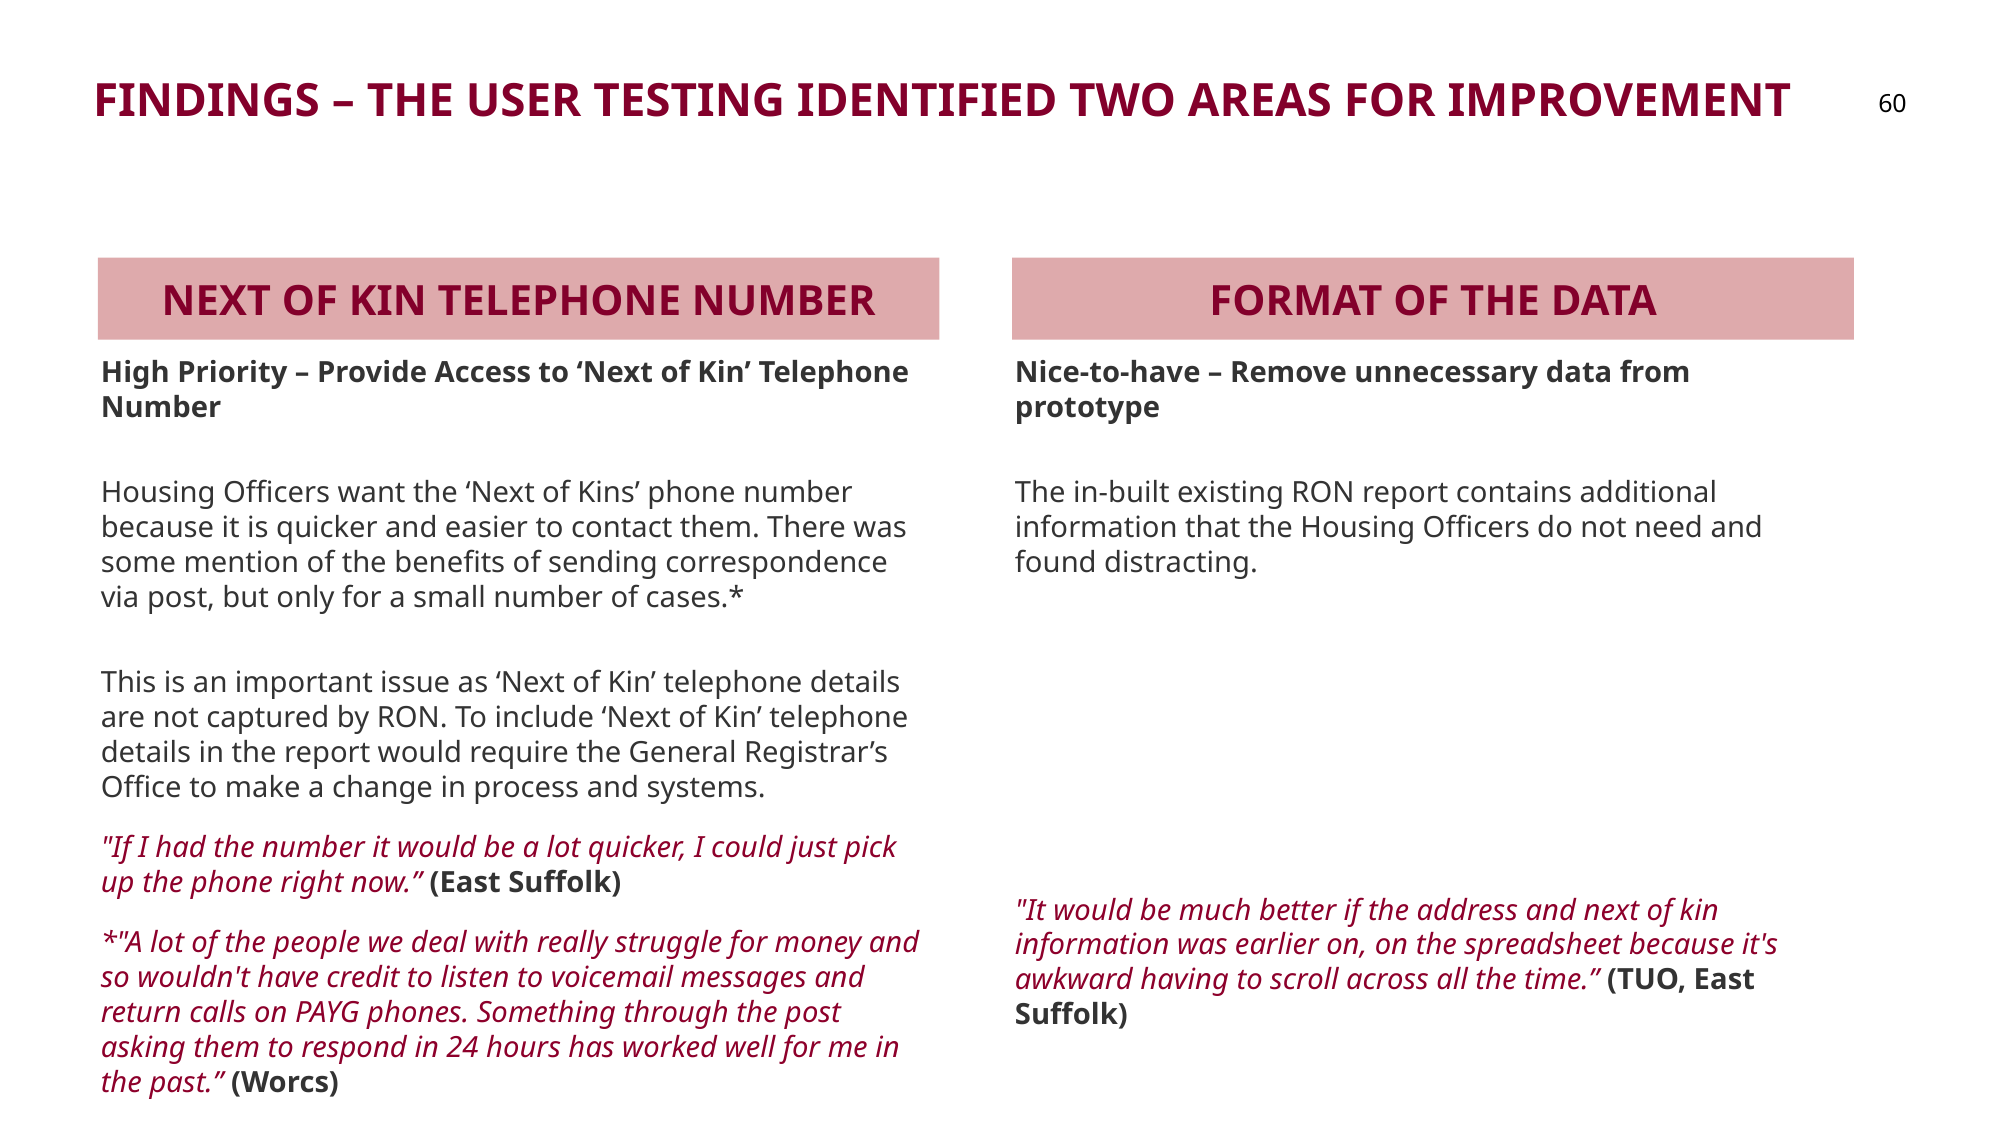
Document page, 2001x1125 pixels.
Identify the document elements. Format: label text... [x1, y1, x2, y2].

title FINDINGS – THE USER TESTING IDENTIFIED TWO AREAS FOR IMPROVEMENT [93, 70, 1809, 215]
text_box High Priority – Provide Access to ‘Next of Kin’ Telephone Number Housing Officers want the ‘Next of Kins’ phone number because it is quicker and easier to contact them. There was some mention of the benefits of sending correspondence via post, but only for a small number of cases.* This is an important issue as ‘Next of Kin’ telephone details are not captured by RON. To include ‘Next of Kin’ telephone details in the report would require the General Registrar’s Office to make a change in process and systems. "If I had the number it would be a lot quicker, I could just pick up the phone right now.” (East Suffolk) *"A lot of the people we deal with really struggle for money and so wouldn't have credit to listen to voicemail messages and return calls on PAYG phones. Something through the post asking them to respond in 24 hours has worked well for me in the past.” (Worcs) [85, 346, 940, 1106]
slide_number <number> [1850, 87, 1907, 148]
text_box Nice-to-have – Remove unnecessary data from prototype The in-built existing RON report contains additional information that the Housing Officers do not need and found distracting. "It would be much better if the address and next of kin information was earlier on, on the spreadsheet because it's awkward having to scroll across all the time.” (TUO, East Suffolk) [999, 346, 1854, 1125]
text_box NEXT OF KIN TELEPHONE NUMBER [97, 257, 940, 340]
text_box FORMAT OF THE DATA [1012, 257, 1854, 340]
